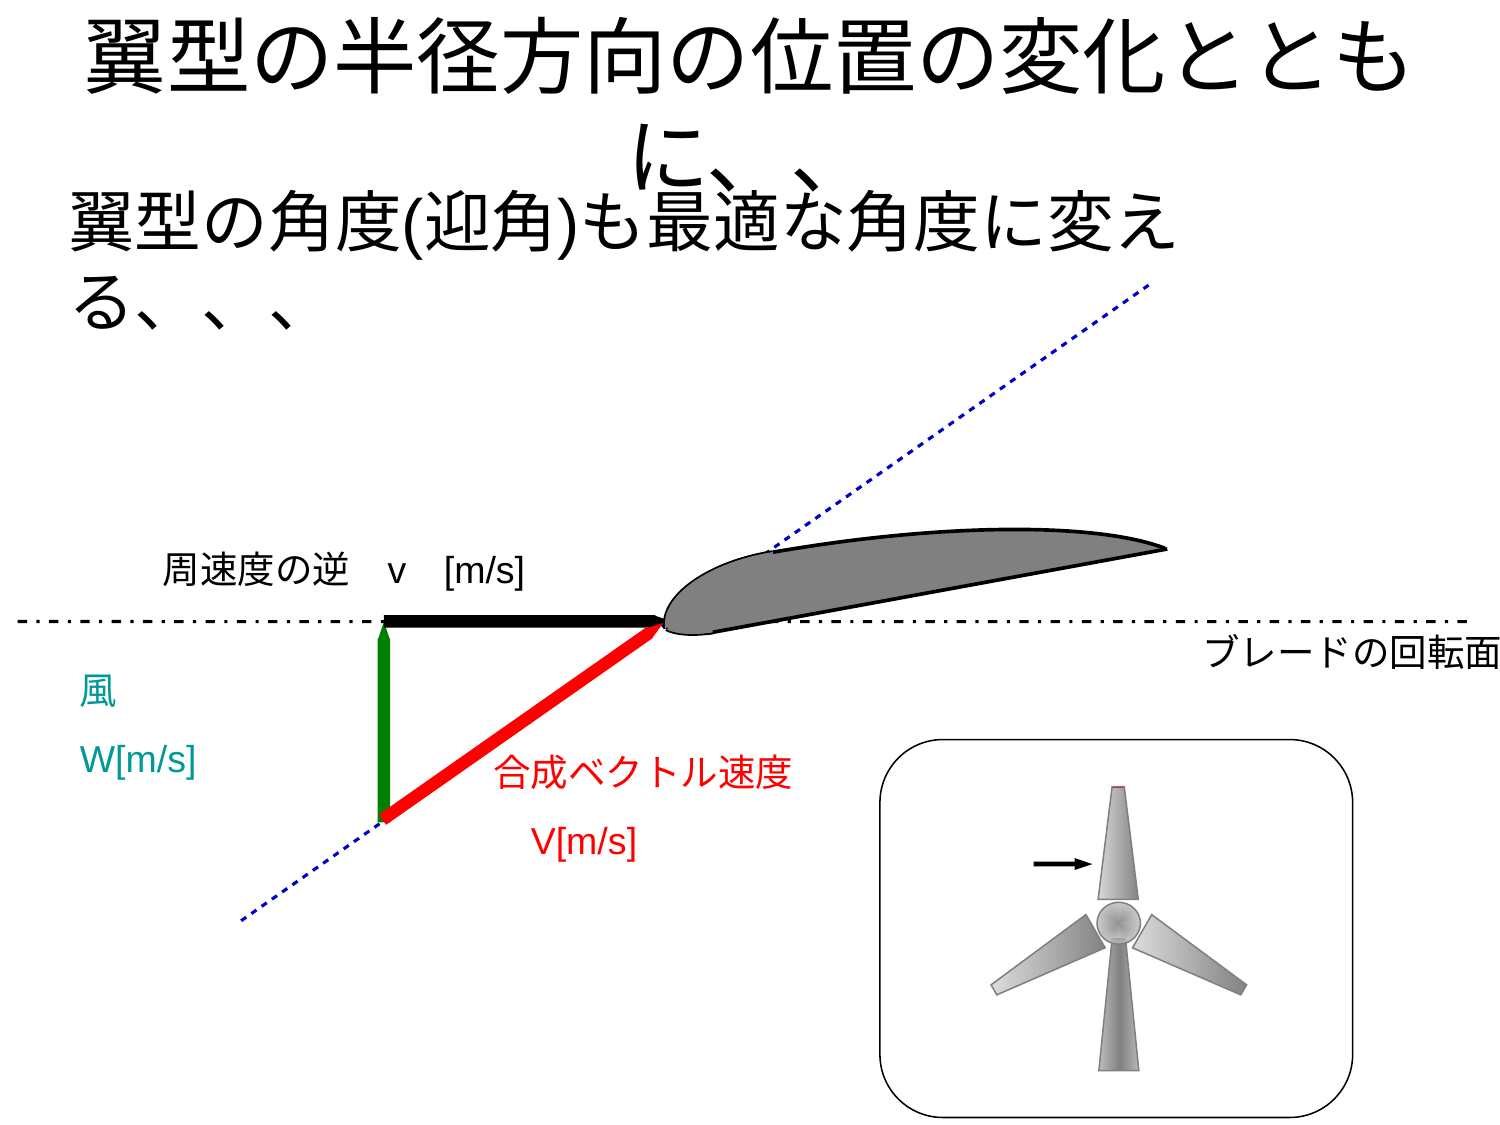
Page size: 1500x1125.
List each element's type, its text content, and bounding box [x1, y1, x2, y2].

text_box 風 W[m/s] [64, 659, 231, 788]
text_box ブレードの回転面 [1187, 621, 1500, 682]
text_box [879, 739, 1353, 1118]
text_box 合成ベクトル速度 V[m/s] [478, 741, 925, 870]
text_box 周速度の逆 v [m/s] [147, 538, 609, 599]
text_box 翼型の角度(迎角)も最適な角度に変える、、、 [53, 172, 1365, 268]
text_box [664, 532, 1157, 635]
text_box 翼型の半径方向の位置の変化とともに、、 [0, 0, 1500, 185]
